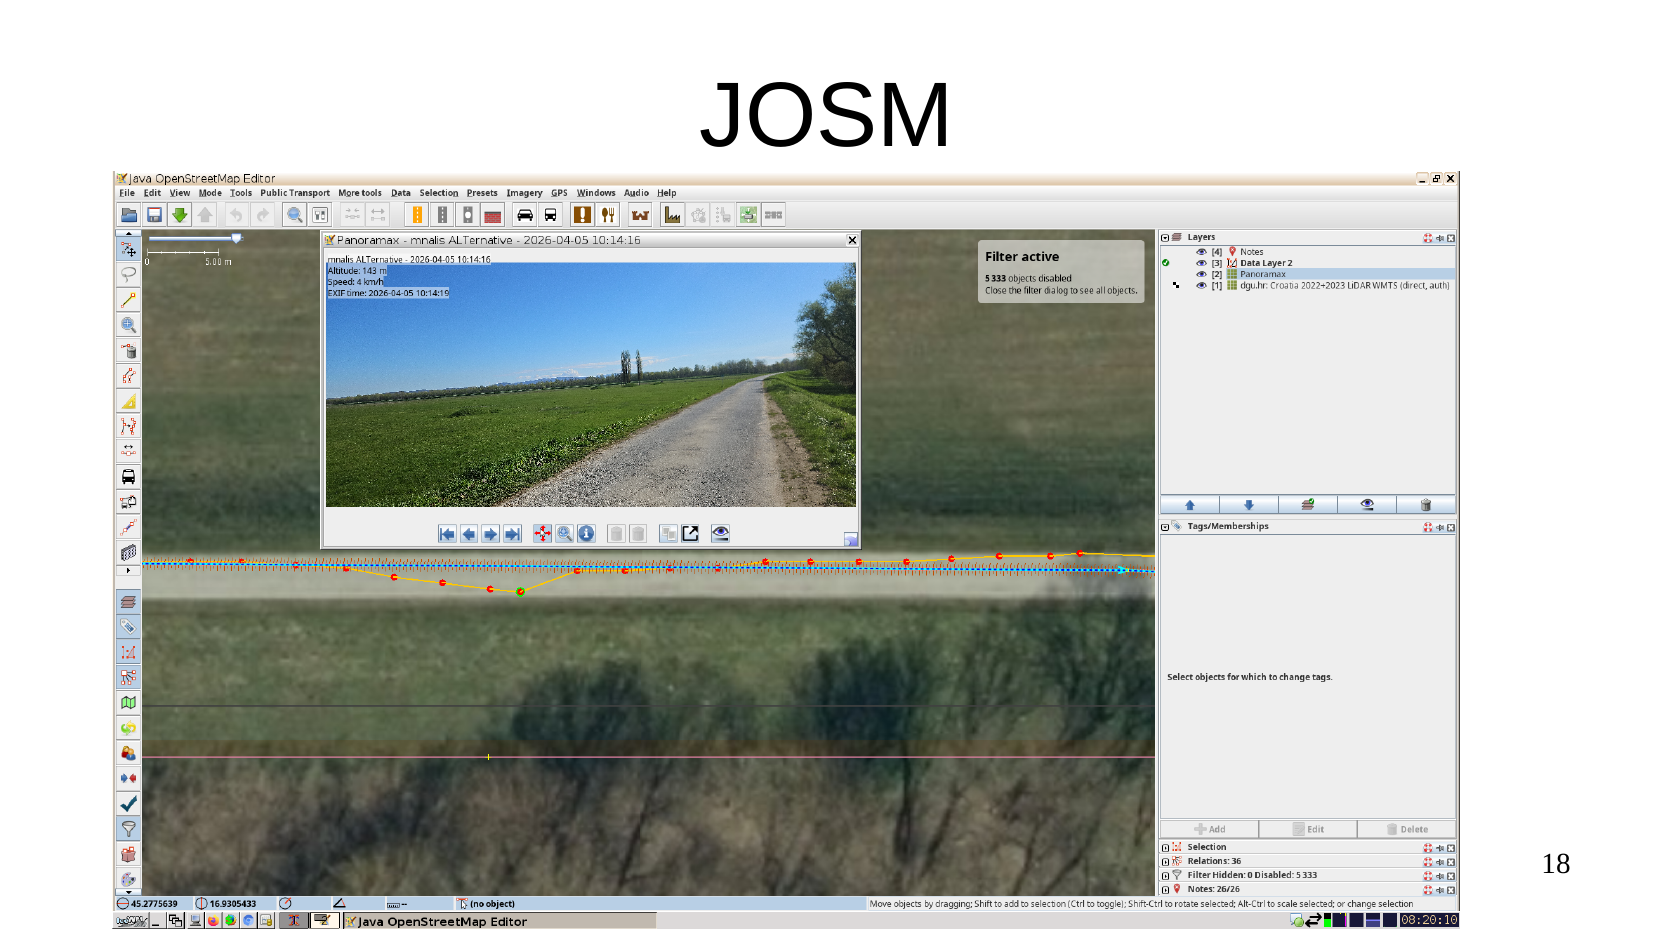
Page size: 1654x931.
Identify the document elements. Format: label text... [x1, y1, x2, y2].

picture [112, 171, 1460, 929]
title JOSM [82, 37, 1571, 193]
